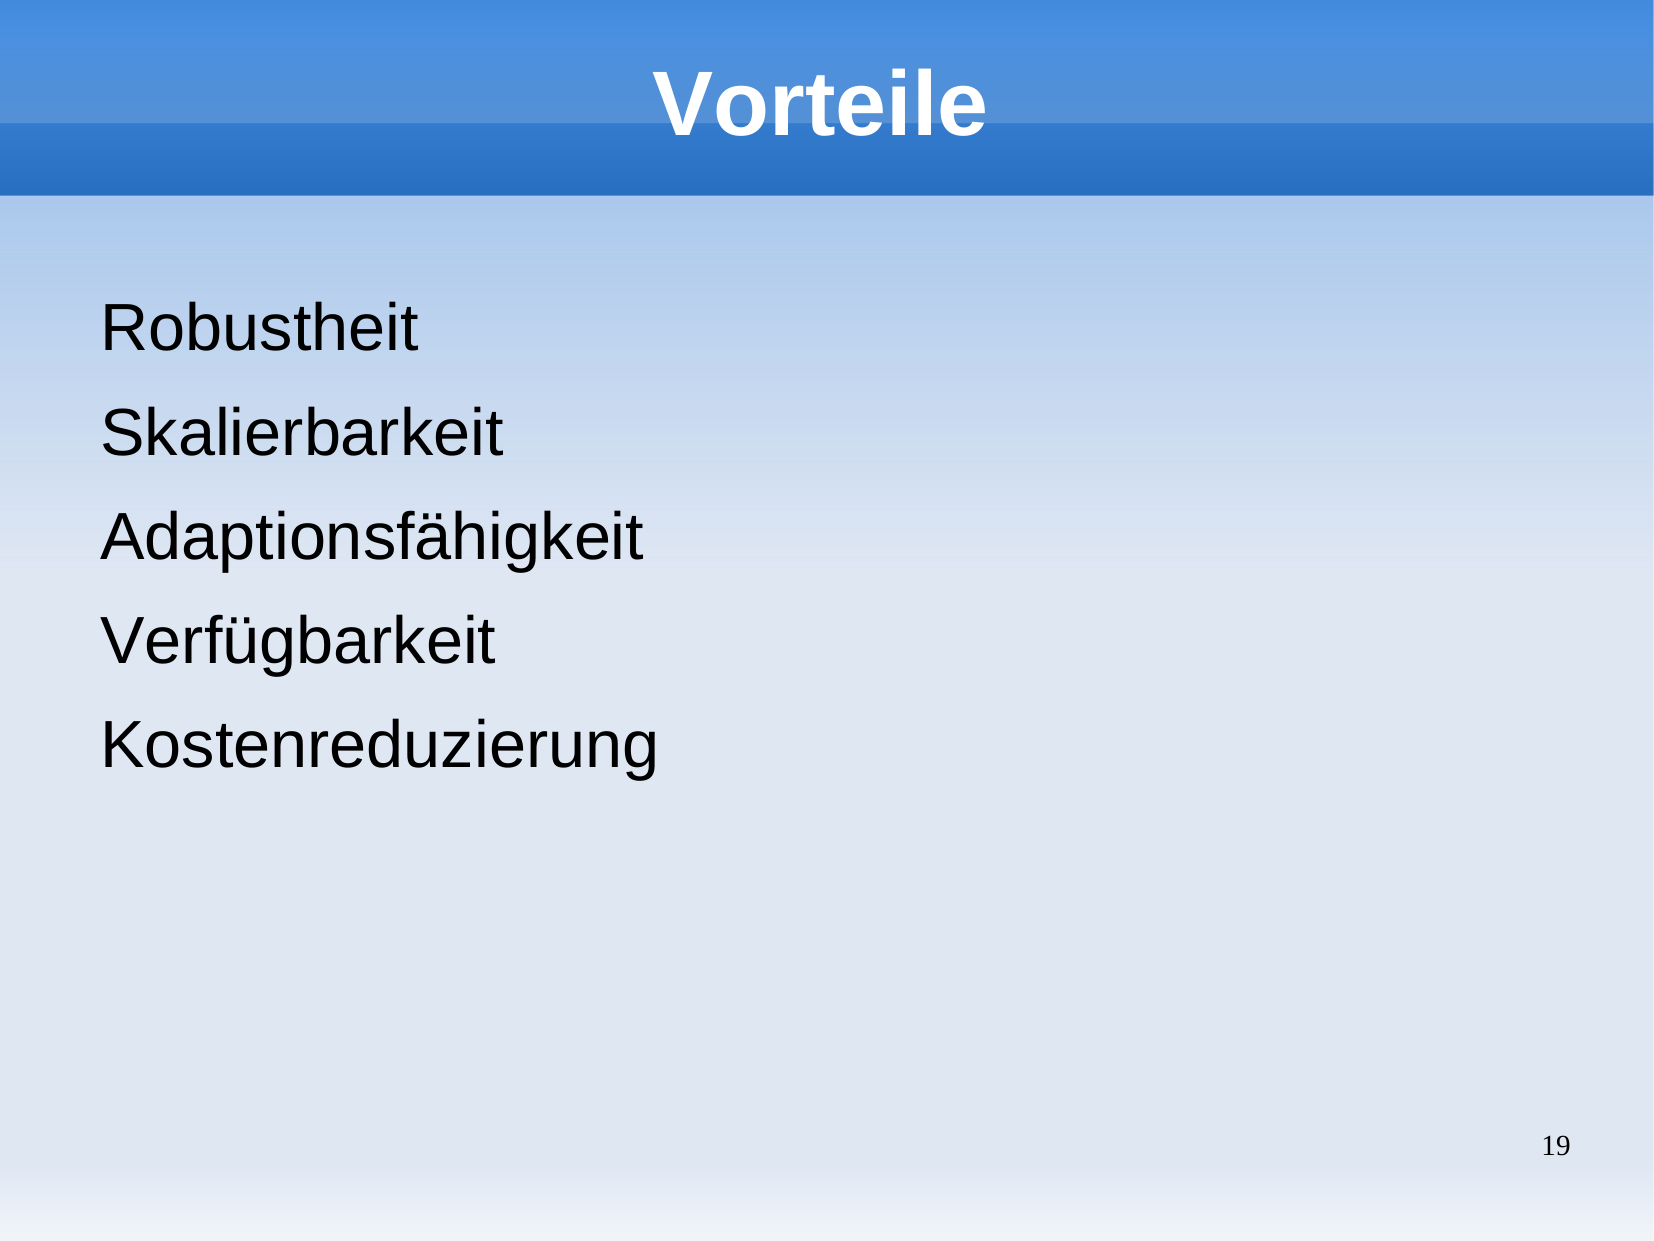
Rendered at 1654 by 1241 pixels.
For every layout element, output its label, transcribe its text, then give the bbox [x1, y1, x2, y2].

title Vorteile [76, 7, 1565, 200]
list Robustheit Skalierbarkeit Adaptionsfähigkeit Verfügbarkeit Kostenreduzierung [82, 290, 1571, 1094]
picture [0, 0, 1654, 1241]
